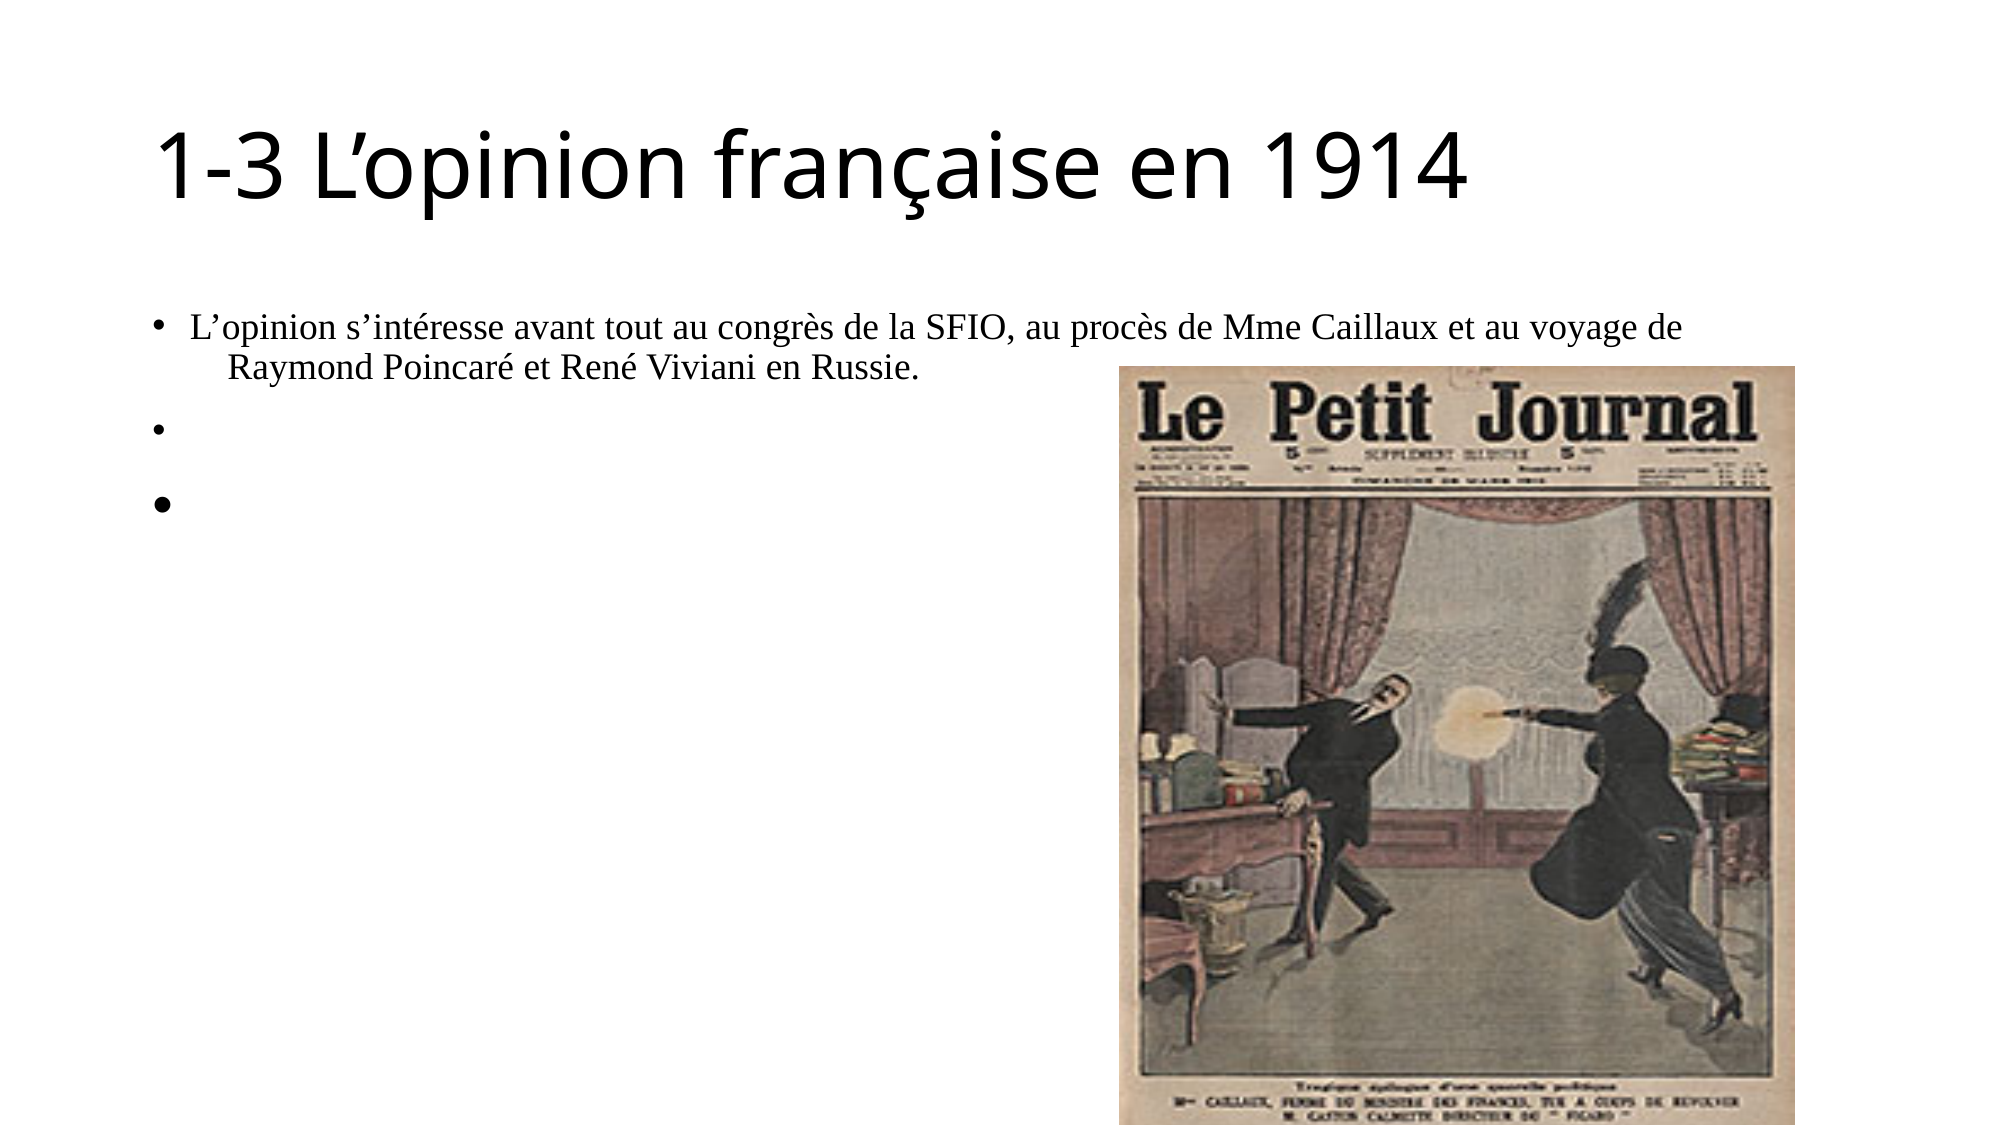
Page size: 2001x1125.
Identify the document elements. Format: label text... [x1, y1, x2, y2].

title 1-3 L’opinion française en 1914 [137, 59, 1863, 278]
picture [1119, 366, 1795, 1125]
list L’opinion s’intéresse avant tout au congrès de la SFIO, au procès de Mme Caillaux et au voyage de Raymond Poincaré et René Viviani en Russie. [137, 299, 1863, 1014]
